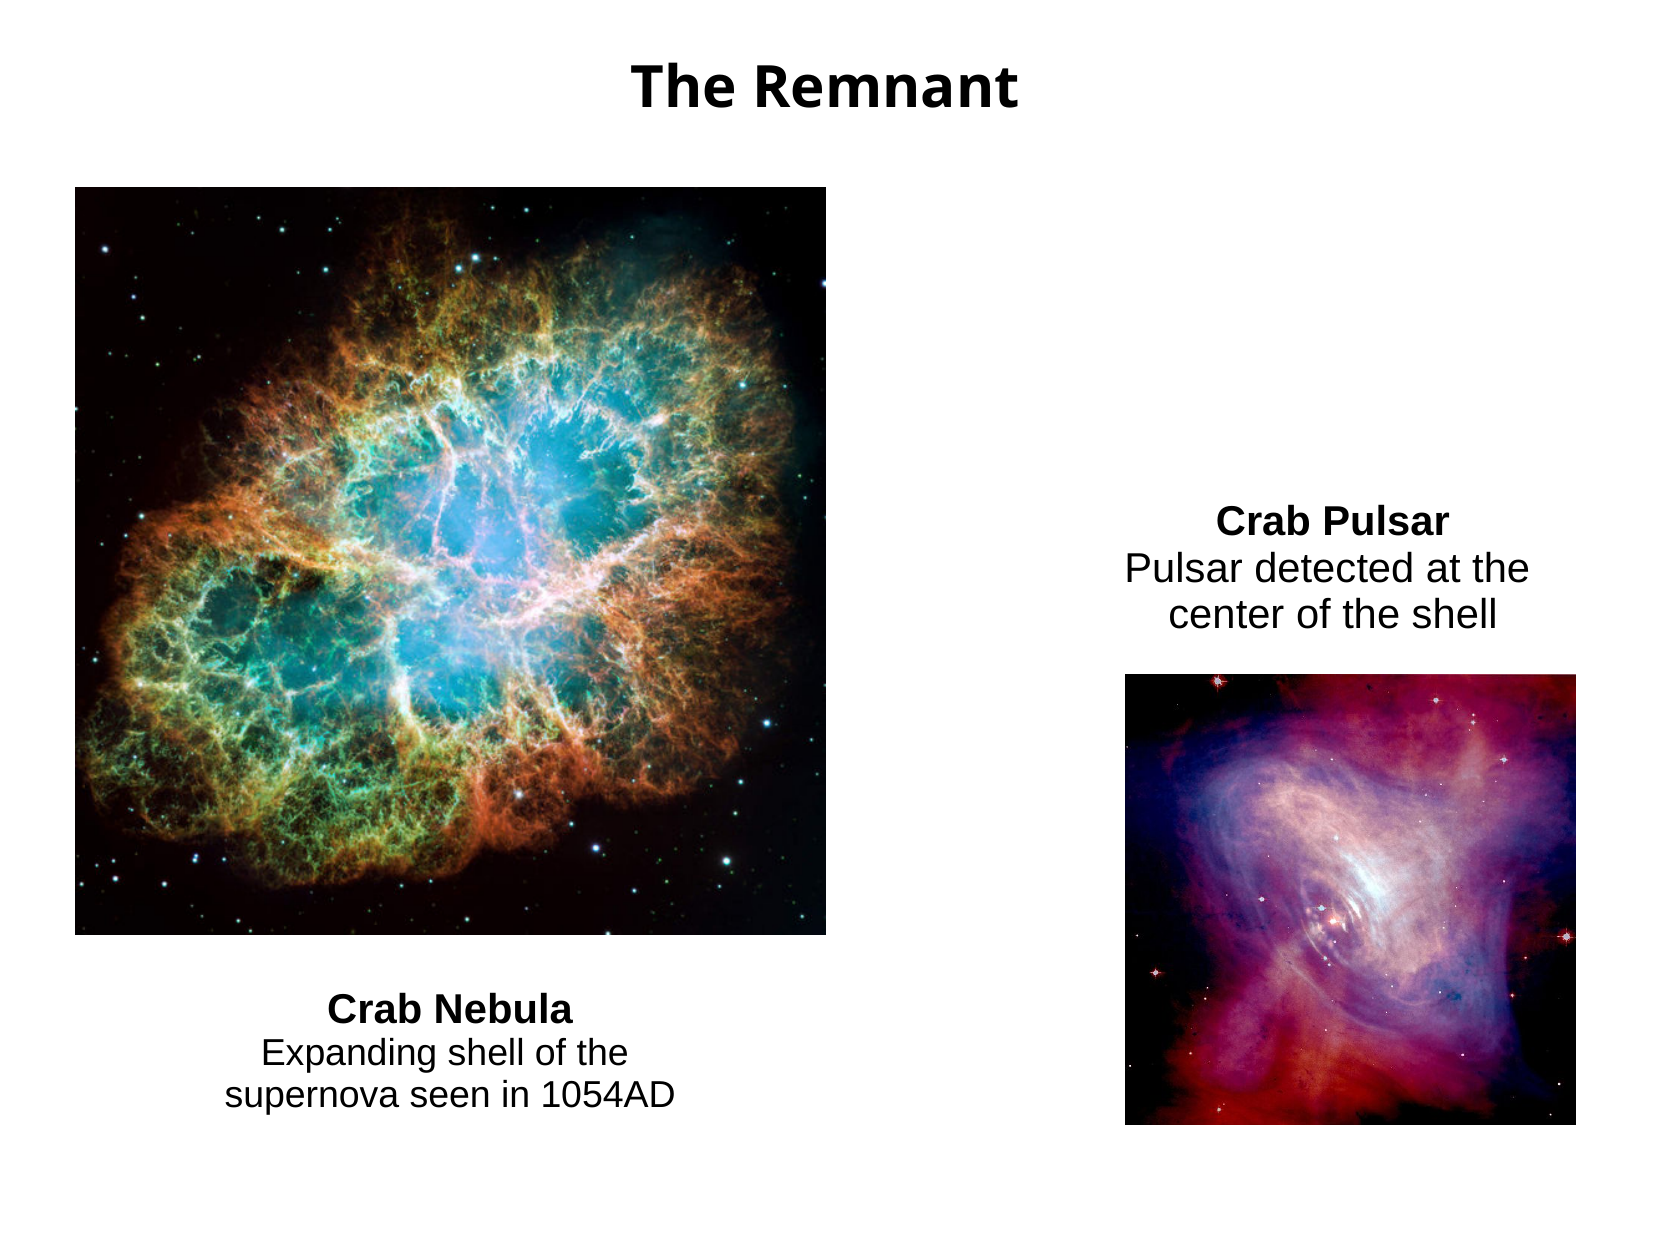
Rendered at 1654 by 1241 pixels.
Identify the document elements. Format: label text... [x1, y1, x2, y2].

text_box Crab Nebula Expanding shell of the supernova seen in 1054AD [37, 975, 863, 1127]
picture [1125, 674, 1576, 1126]
picture [75, 187, 826, 935]
text_box The Remnant [262, 37, 1388, 134]
text_box Crab Pulsar Pulsar detected at the center of the shell [1012, 487, 1654, 648]
